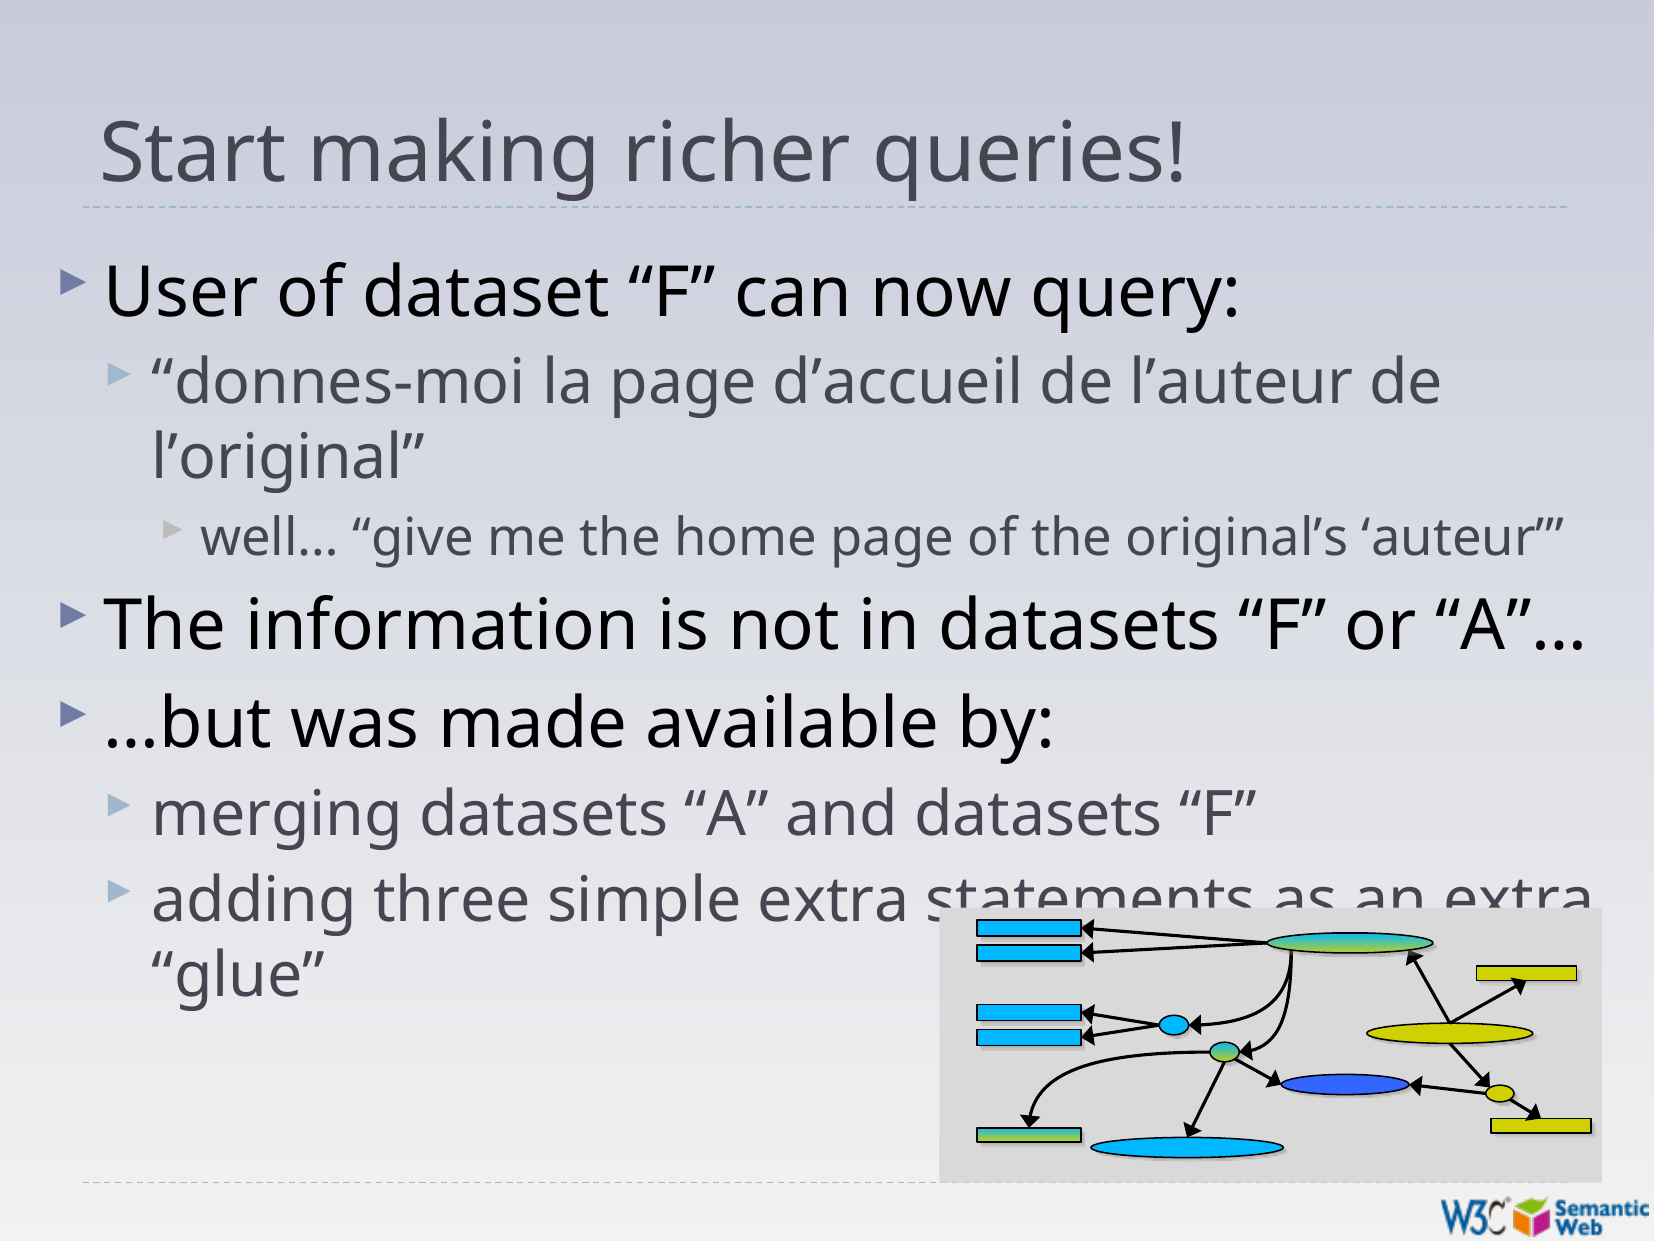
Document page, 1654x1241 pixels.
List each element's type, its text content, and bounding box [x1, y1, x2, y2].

text_box [939, 907, 1602, 1183]
list User of dataset “F” can now query: “donnes-moi la page d’accueil de l’auteur de l’original” well… “give me the home page of the original’s ‘auteur’” The information is not in datasets “F” or “A”… …but was made available by: merging datasets “A” and datasets “F” adding three simple extra statements as an extra “glue” [39, 236, 1622, 1152]
title Start making richer queries! [82, 27, 1572, 207]
picture [1441, 1195, 1649, 1237]
